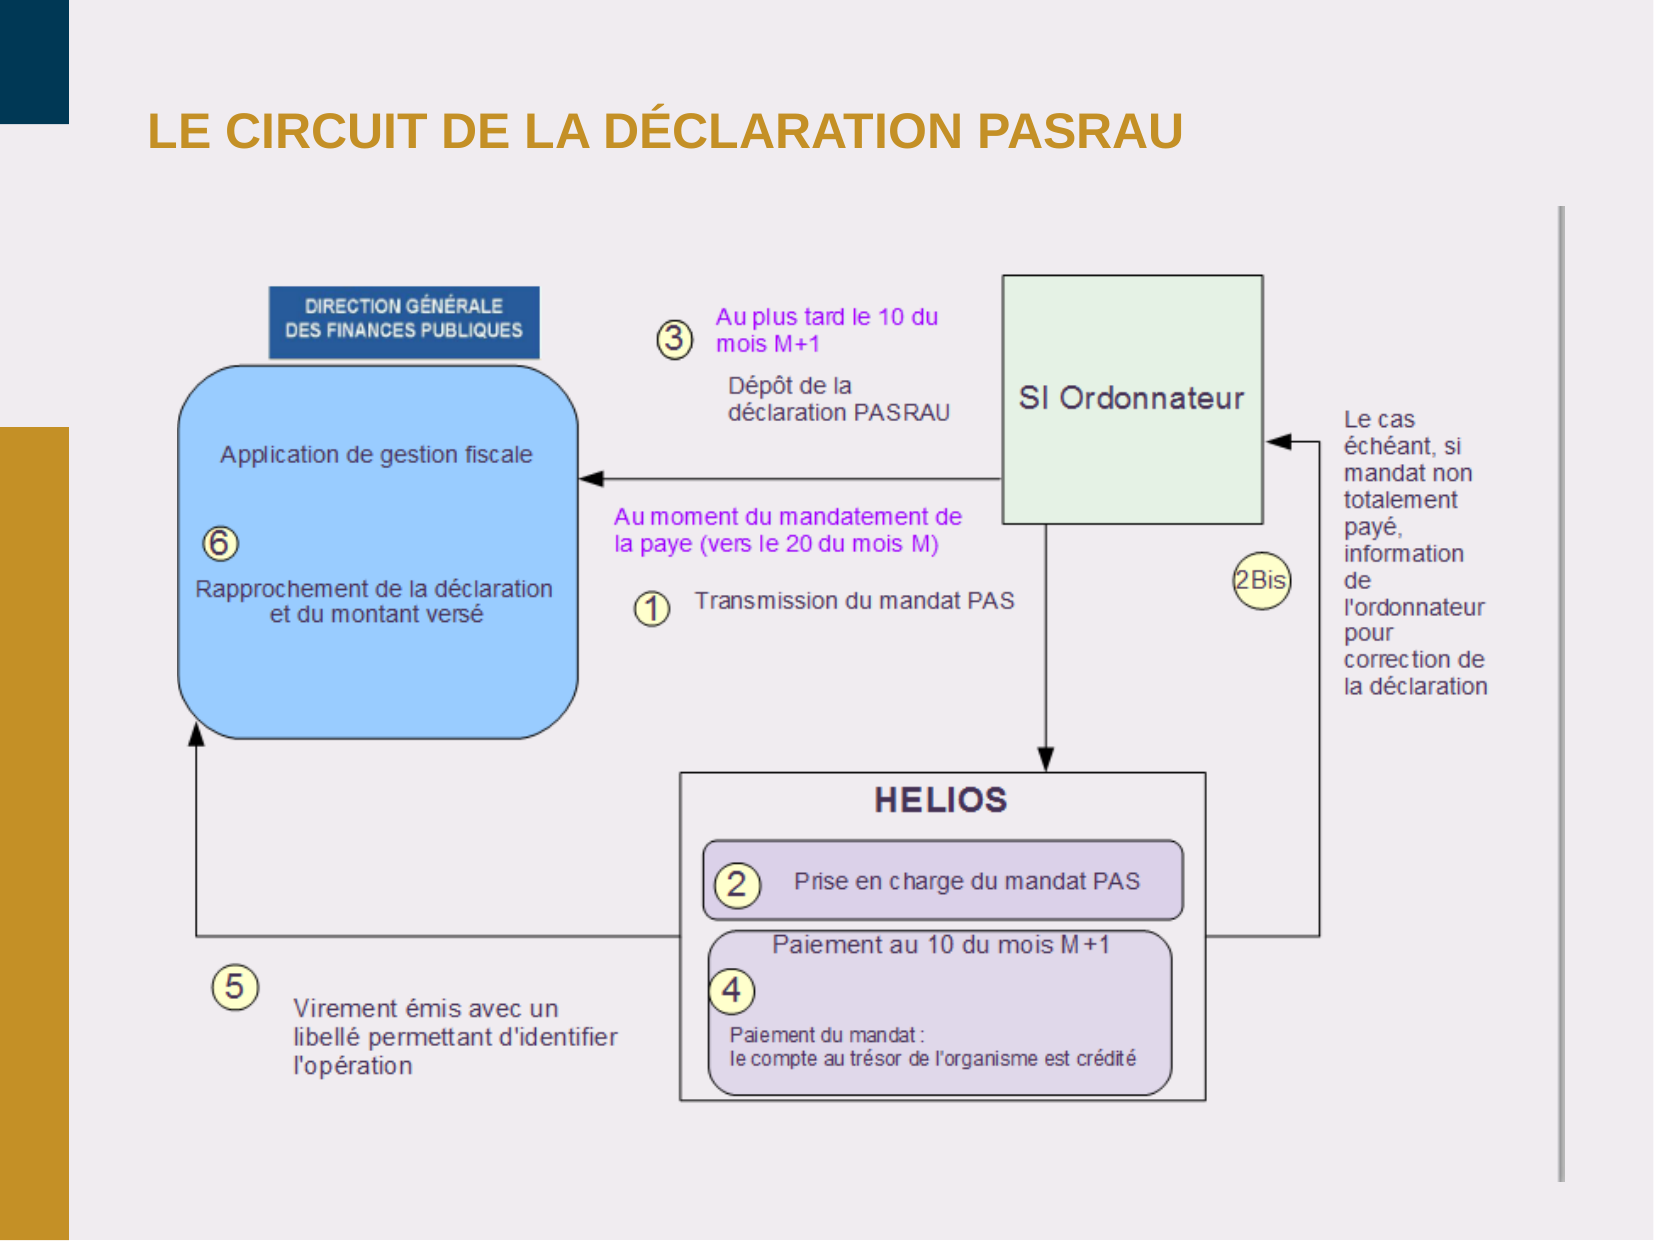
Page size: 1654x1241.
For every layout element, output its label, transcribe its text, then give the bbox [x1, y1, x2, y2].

picture [177, 206, 1565, 1182]
title LE CIRCUIT DE LA DÉCLARATION PASRAU [147, 87, 1587, 178]
